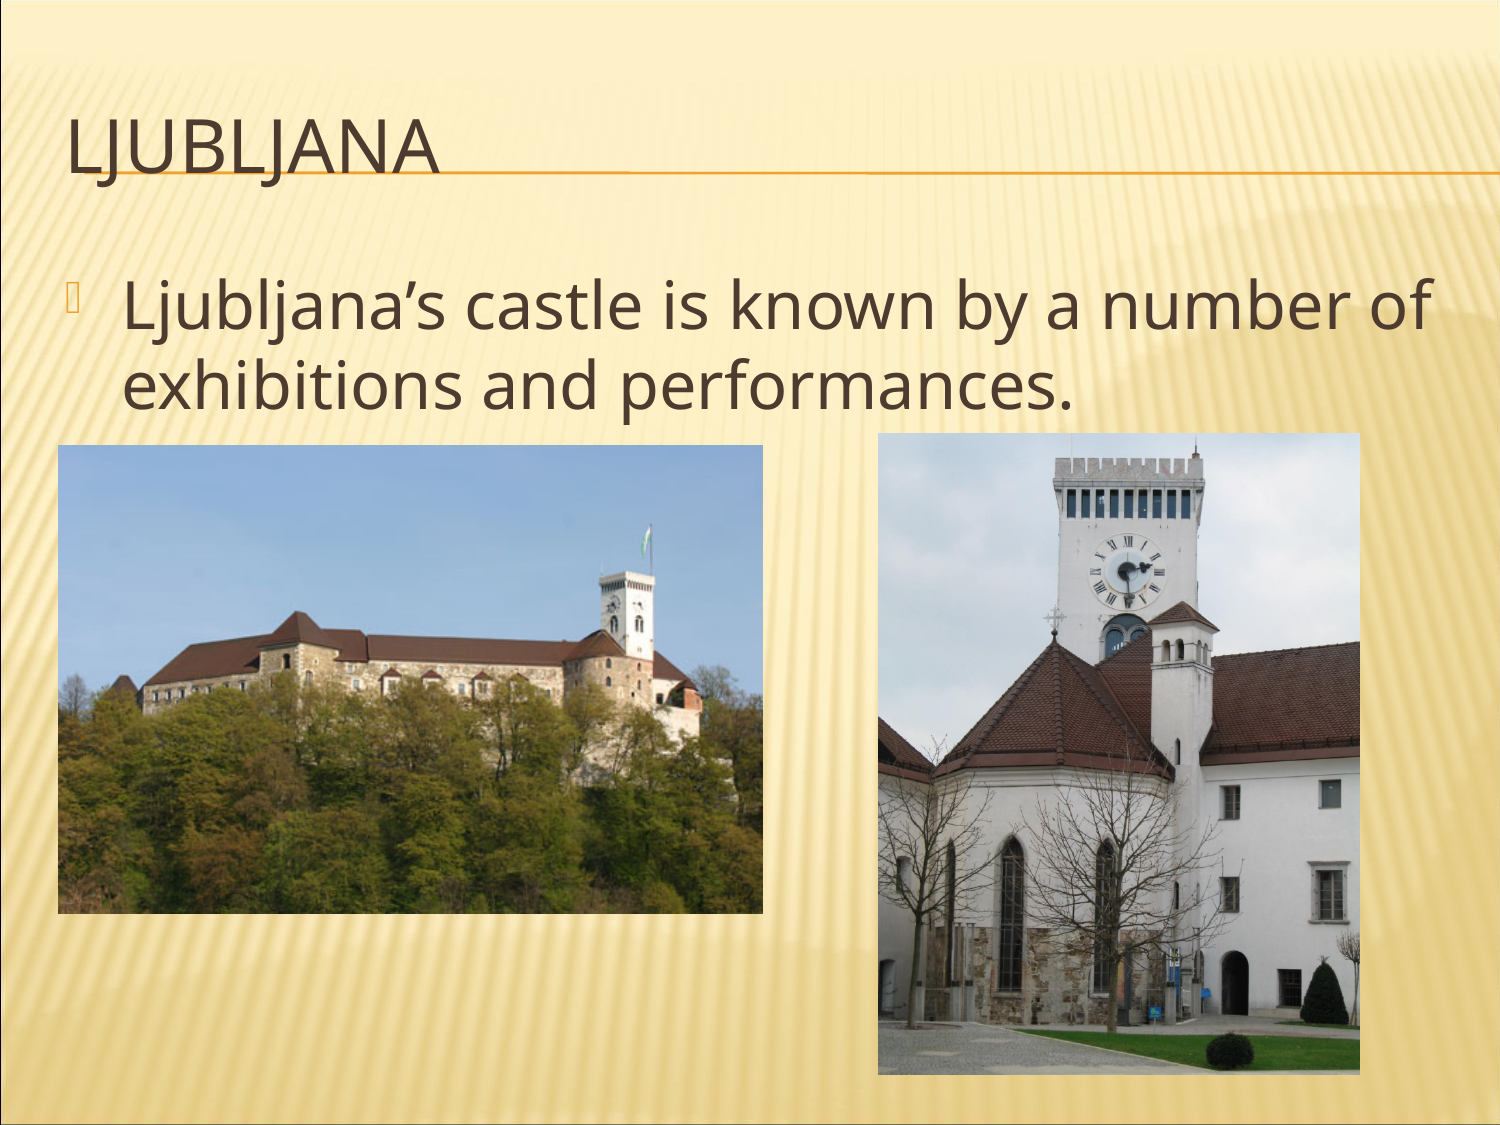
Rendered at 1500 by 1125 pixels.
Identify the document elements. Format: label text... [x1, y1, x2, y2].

picture [0, 0, 1500, 1125]
title Ljubljana [50, 75, 1475, 213]
list Ljubljana’s castle is known by a number of exhibitions and performances. [50, 254, 1475, 998]
